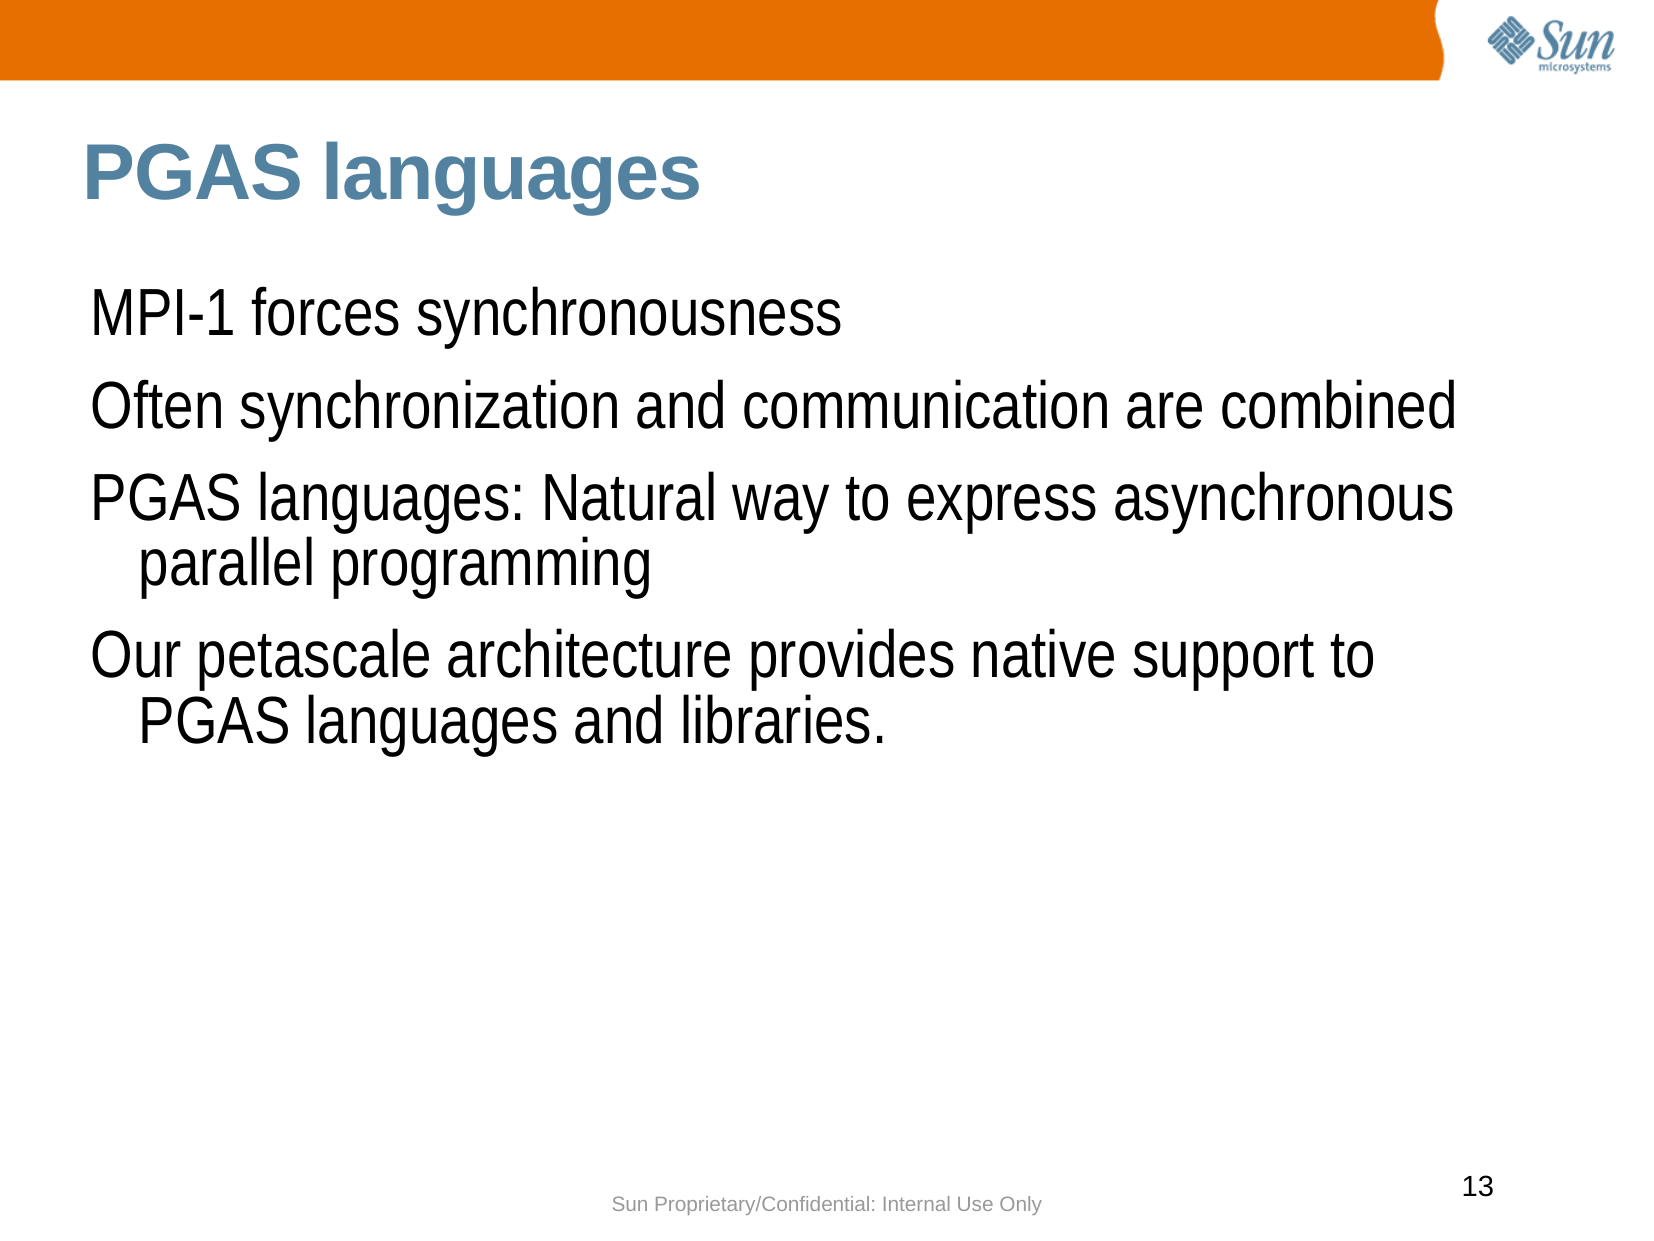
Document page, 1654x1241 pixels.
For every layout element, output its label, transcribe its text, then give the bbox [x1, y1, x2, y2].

picture [0, 0, 1654, 83]
list MPI-1 forces synchronousness Often synchronization and communication are combined PGAS languages: Natural way to express asynchronous parallel programming Our petascale architecture provides native support to PGAS languages and libraries. [71, 283, 1545, 1121]
title PGAS languages [82, 135, 1585, 251]
